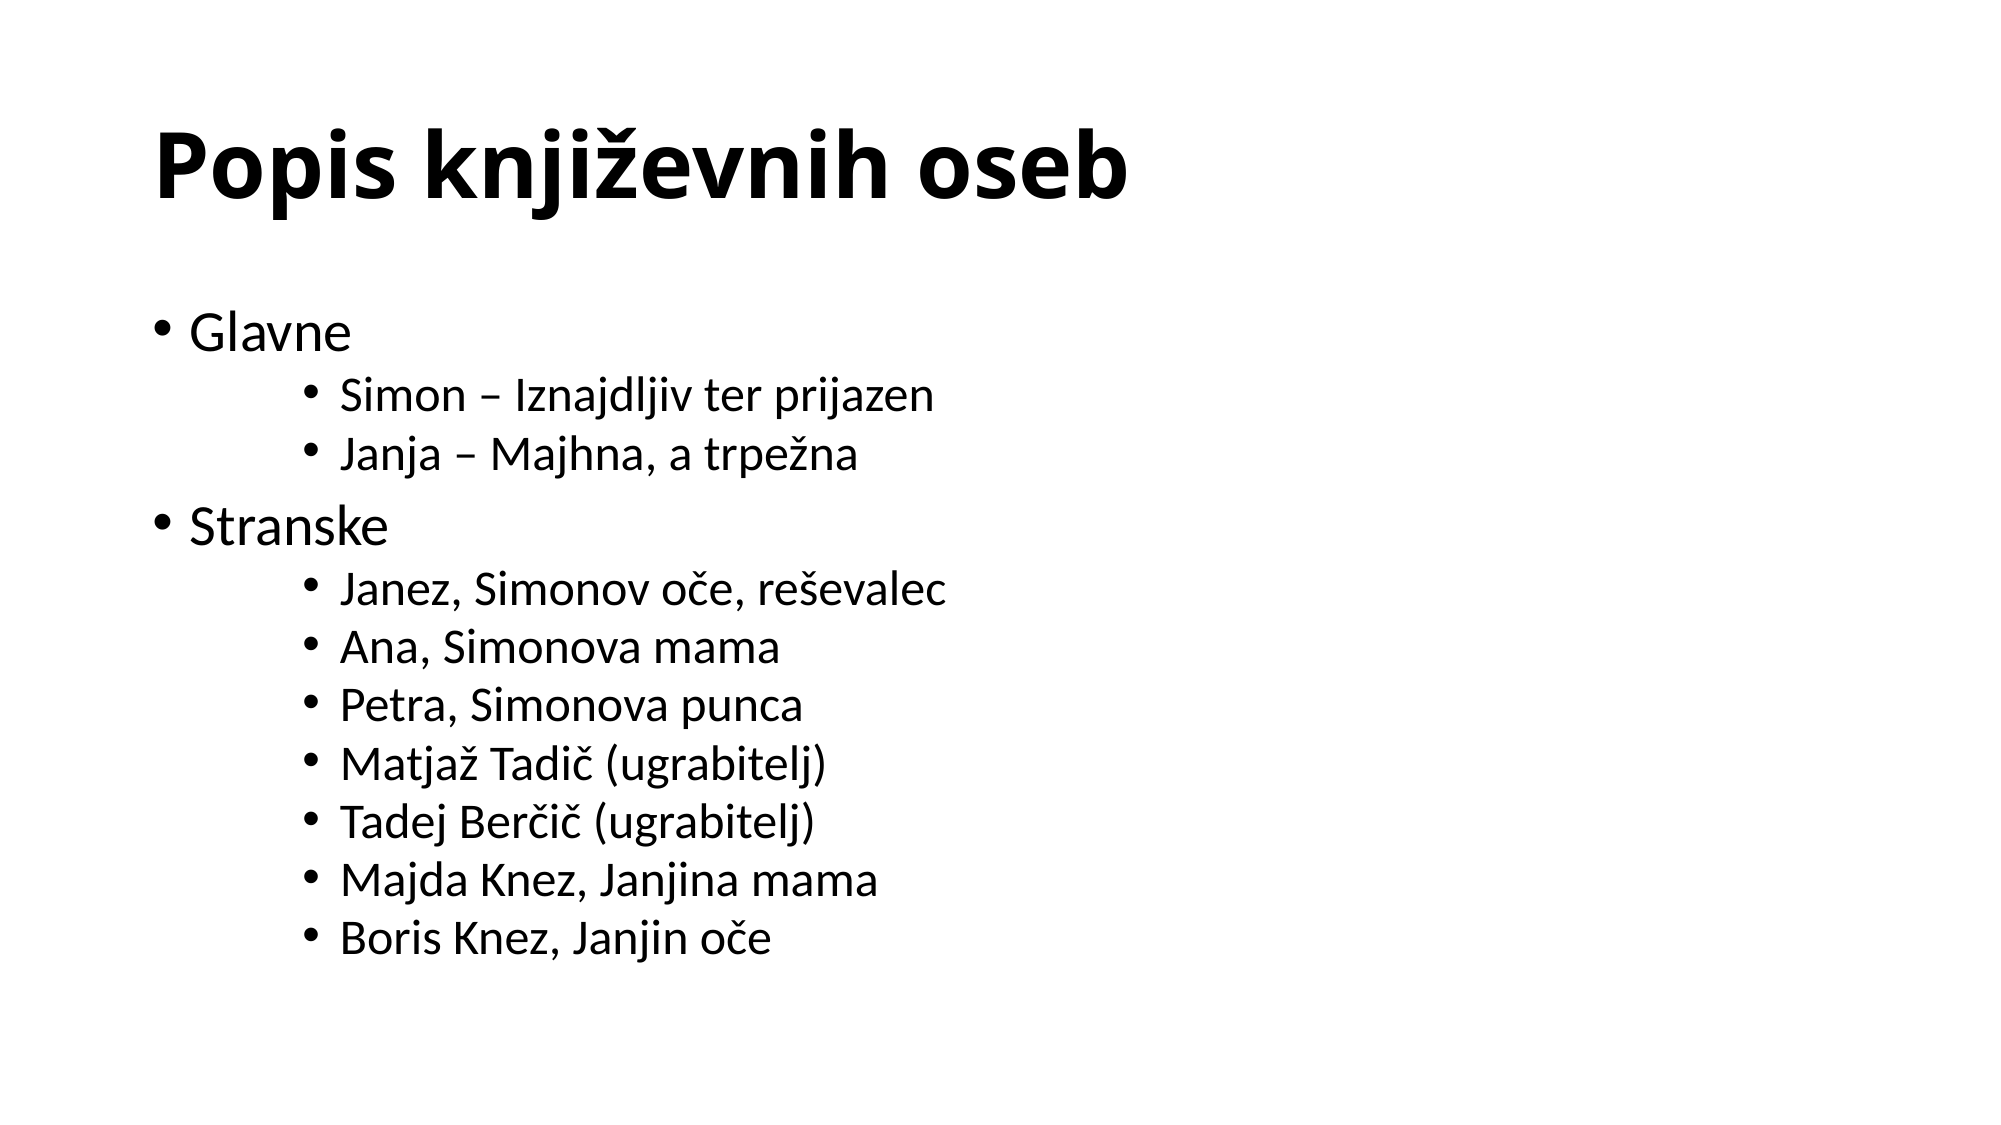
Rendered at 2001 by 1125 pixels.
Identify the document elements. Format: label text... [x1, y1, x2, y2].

list Glavne Simon – Iznajdljiv ter prijazen Janja – Majhna, a trpežna Stranske Janez, Simonov oče, reševalec Ana, Simonova mama Petra, Simonova punca Matjaž Tadič (ugrabitelj) Tadej Berčič (ugrabitelj) Majda Knez, Janjina mama Boris Knez, Janjin oče [137, 299, 1863, 1014]
title Popis književnih oseb [137, 59, 1863, 278]
